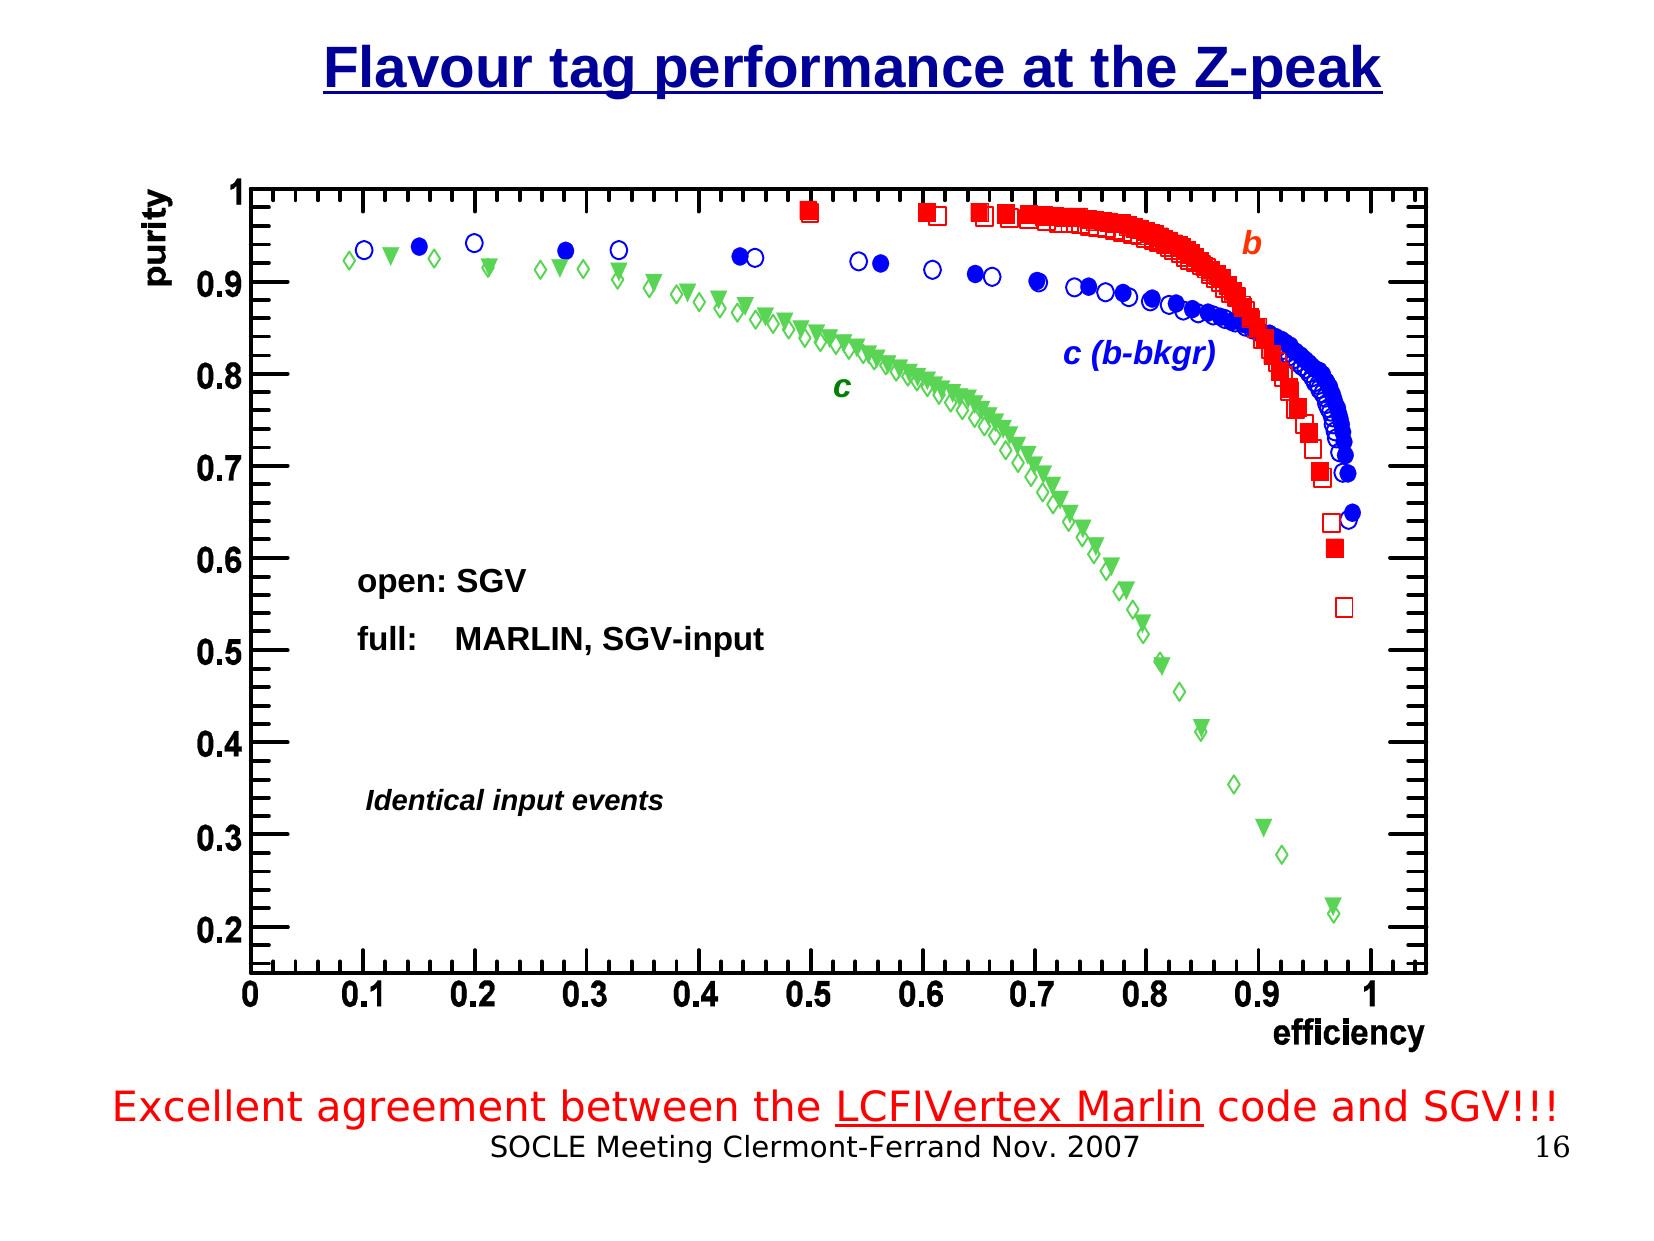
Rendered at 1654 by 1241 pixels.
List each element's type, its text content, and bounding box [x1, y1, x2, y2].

text_box b [1227, 216, 1278, 269]
text_box c [818, 359, 867, 413]
text_box Excellent agreement between the LCFIVertex Marlin code and SGV!!! [96, 1075, 1573, 1188]
picture [30, 170, 1501, 1115]
text_box Identical input events [350, 776, 680, 825]
text_box c (b-bkgr) [1048, 326, 1232, 380]
text_box open: SGV full: MARLIN, SGV-input [342, 554, 780, 666]
text_box Flavour tag performance at the Z-peak [308, 27, 1399, 109]
